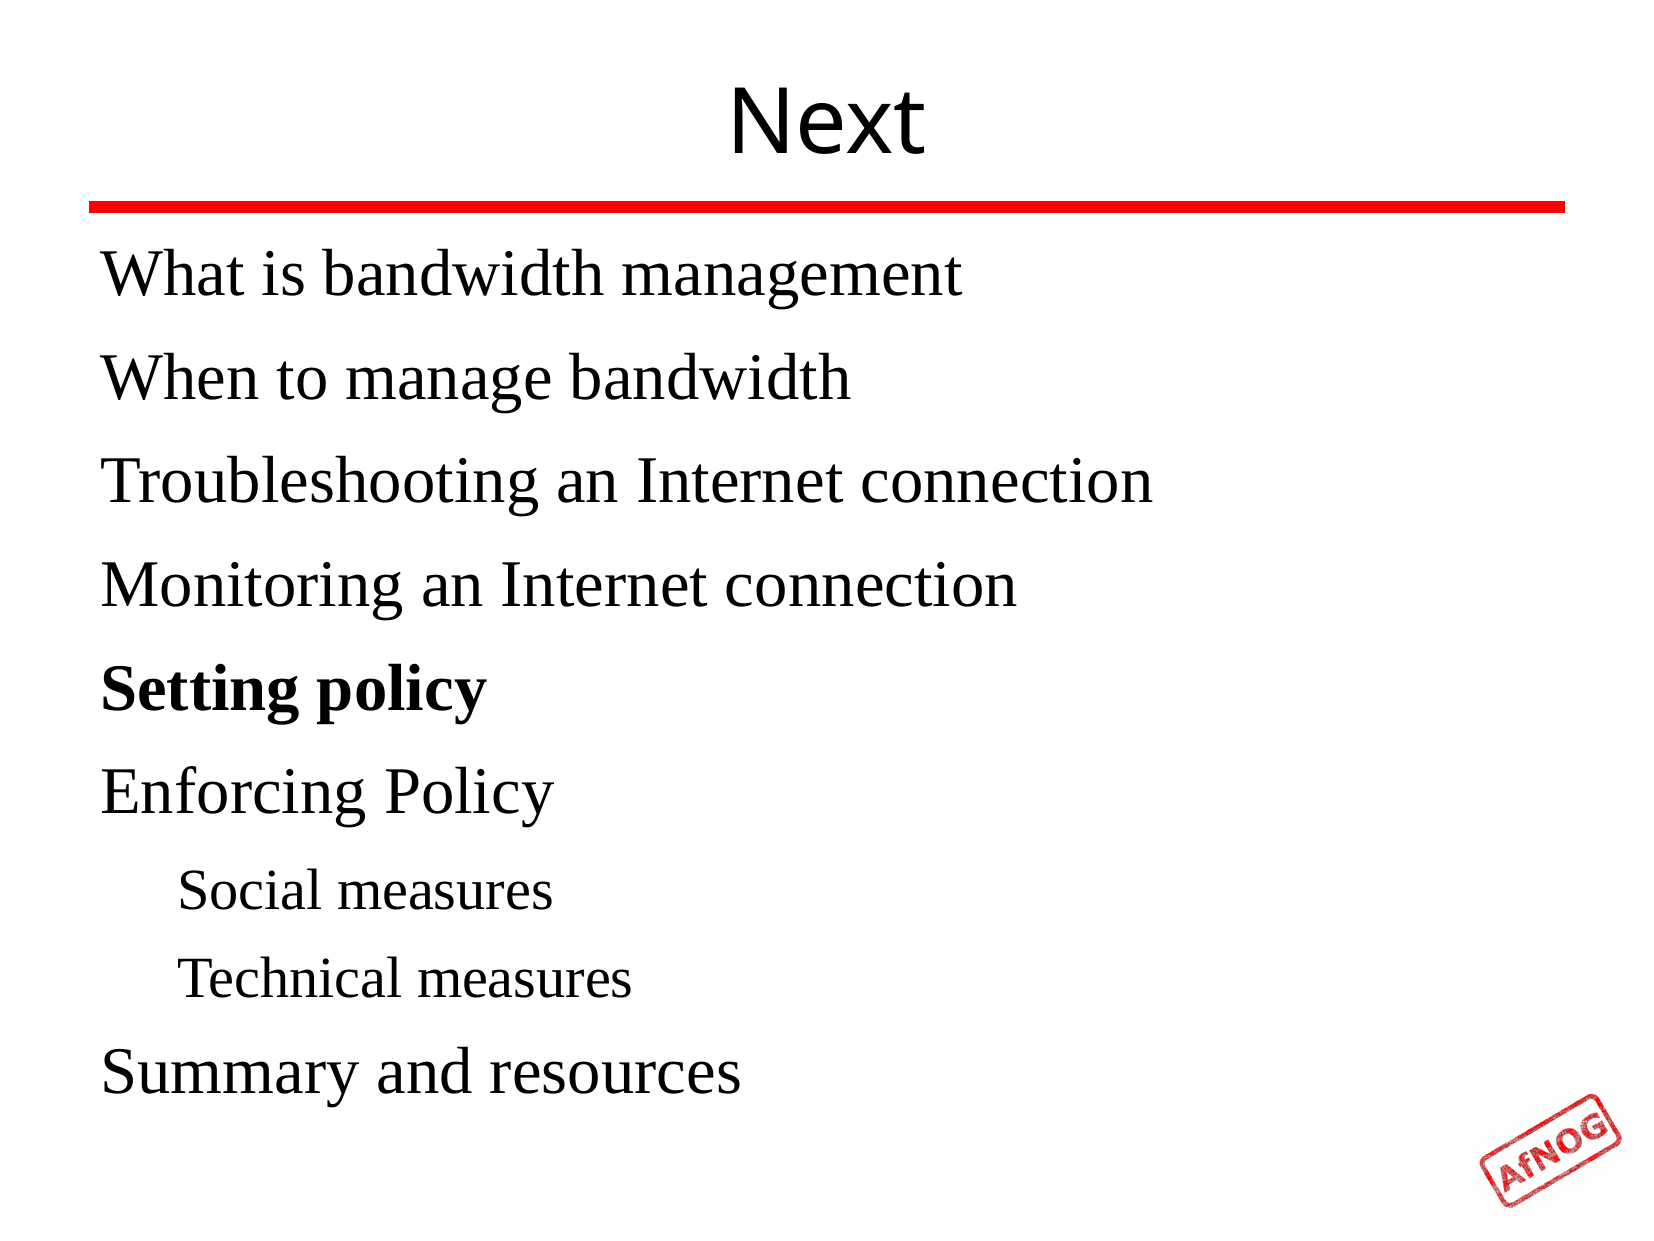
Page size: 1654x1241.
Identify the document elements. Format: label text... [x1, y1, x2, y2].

title Next [88, 29, 1565, 207]
list What is bandwidth management When to manage bandwidth Troubleshooting an Internet connection Monitoring an Internet connection Setting policy Enforcing Policy Social measures Technical measures Summary and resources [82, 236, 1571, 1109]
picture [1476, 1090, 1625, 1211]
